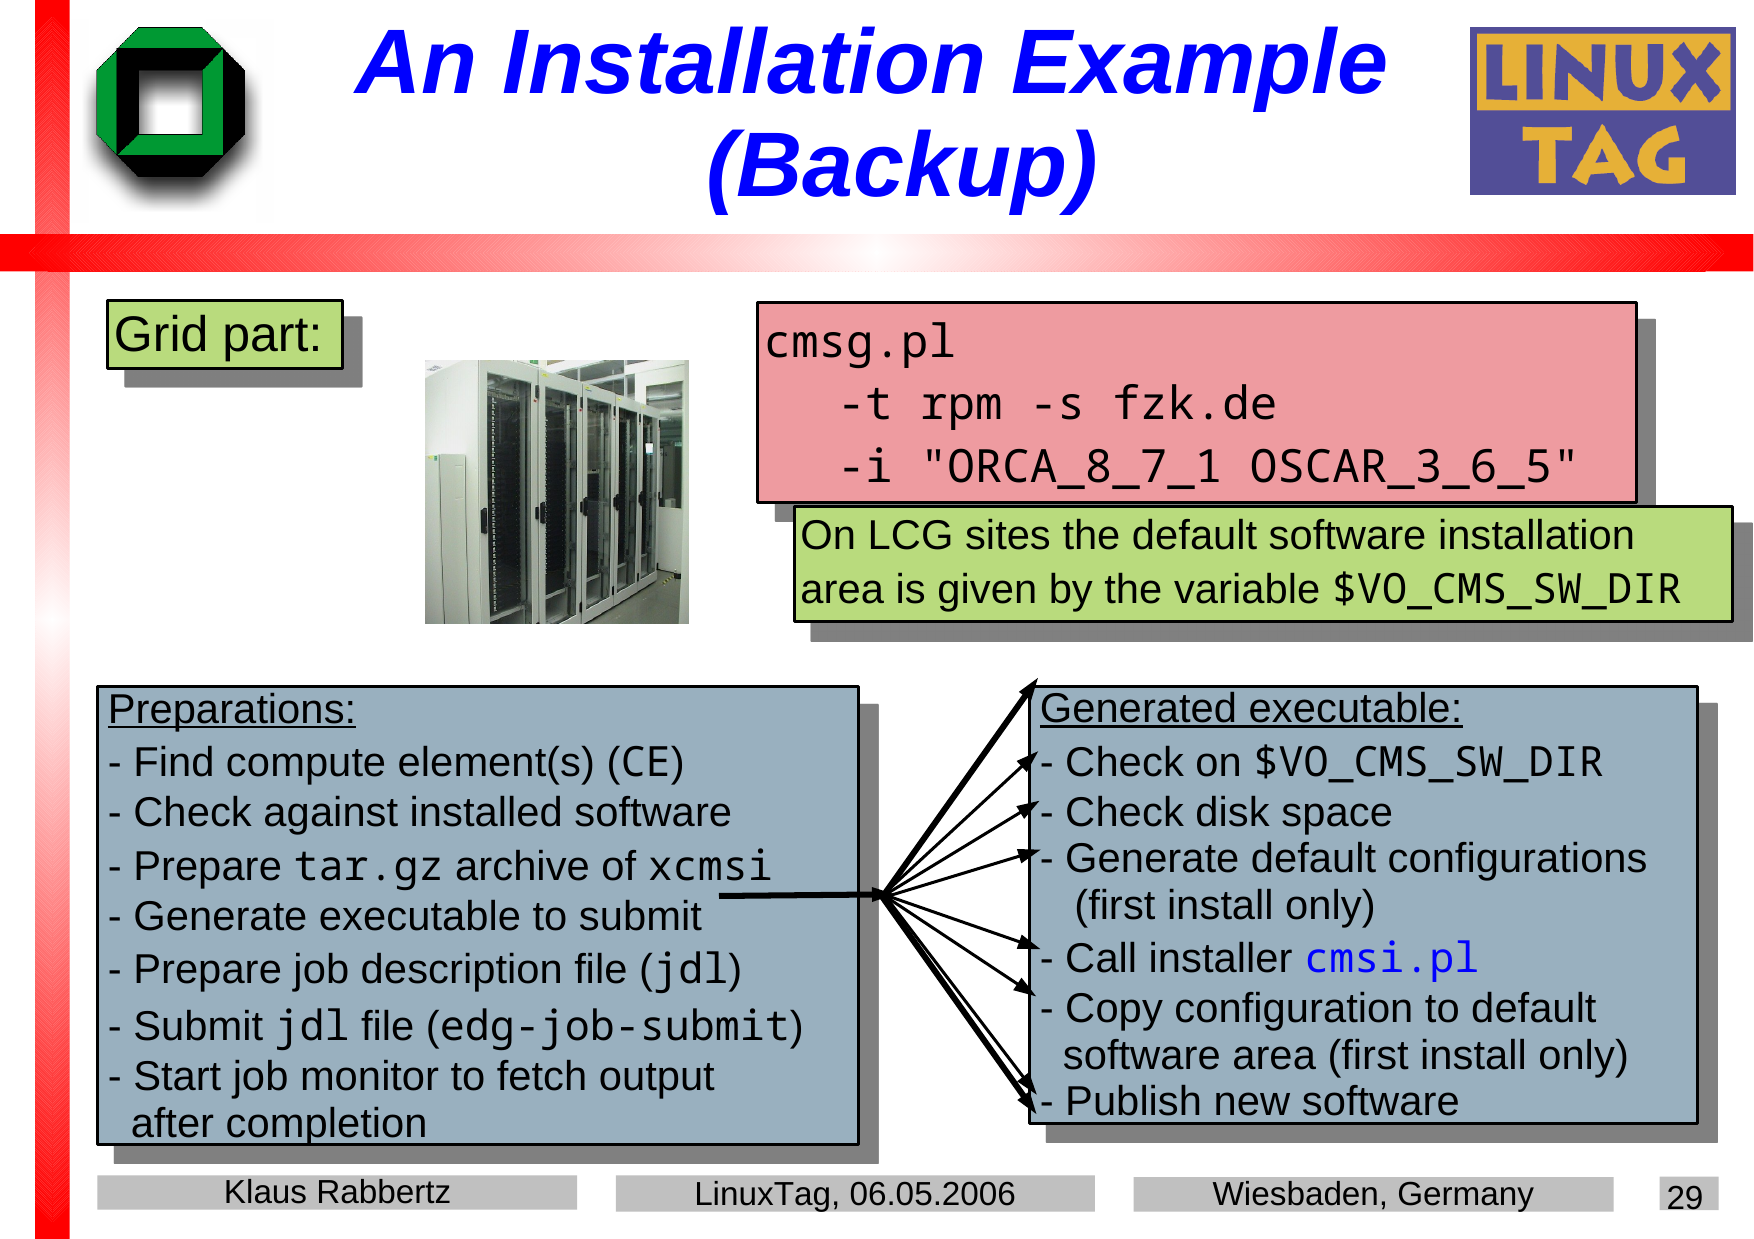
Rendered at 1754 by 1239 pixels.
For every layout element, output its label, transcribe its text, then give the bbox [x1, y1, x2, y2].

text_box Preparations: - Find compute element(s) (CE) - Check against installed software - Prepare tar.gz archive of xcmsi - Generate executable to submit - Prepare job description file (jdl) - Submit jdl file (edg-job-submit) - Start job monitor to fetch output after completion [97, 686, 859, 1118]
text_box cmsg.pl -t rpm -s fzk.de -i "ORCA_8_7_1 OSCAR_3_6_5" [757, 302, 1637, 470]
picture [1470, 27, 1736, 195]
text_box Grid part: [107, 300, 343, 369]
text_box Generated executable: - Check on $VO_CMS_SW_DIR - Check disk space - Generate default configurations (first install only) - Call installer cmsi.pl - Copy configuration to default software area (first install only) - Publish new software [1029, 686, 1698, 1110]
picture [71, 19, 274, 223]
title An Installation Example (Backup) [282, 9, 1463, 217]
picture [425, 360, 689, 624]
text_box On LCG sites the default software installation area is given by the variable $VO_CMS_SW_DIR [794, 506, 1733, 621]
